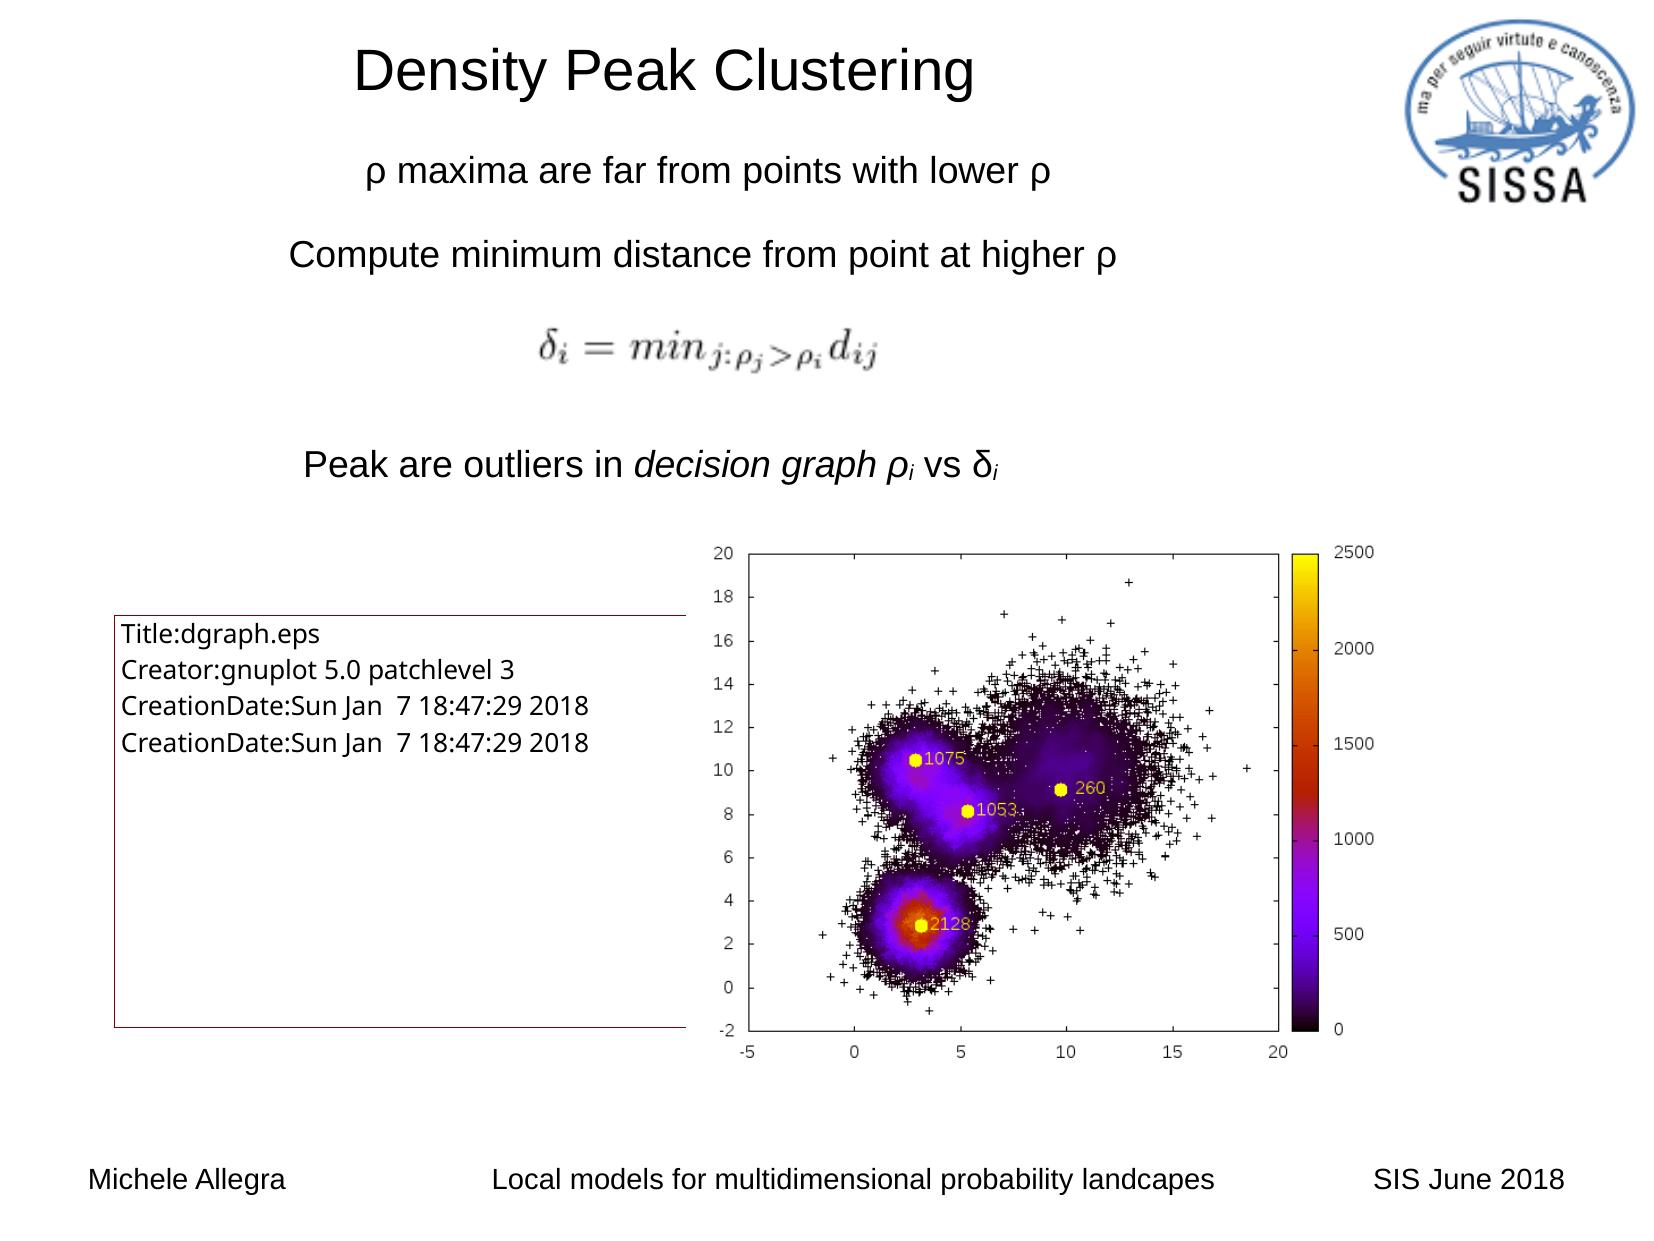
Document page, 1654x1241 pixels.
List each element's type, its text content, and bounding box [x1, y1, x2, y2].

title Density Peak Clustering [17, 37, 1329, 143]
text_box ρ maxima are far from points with lower ρ Compute minimum distance from point at higher ρ Peak are outliers in decision graph ρi vs δi [0, 143, 1447, 1241]
picture [1391, 16, 1652, 207]
title Michele Allegra Local models for multidimensional probability landcapes SIS June 2018 [1447, 1141, 1571, 1217]
